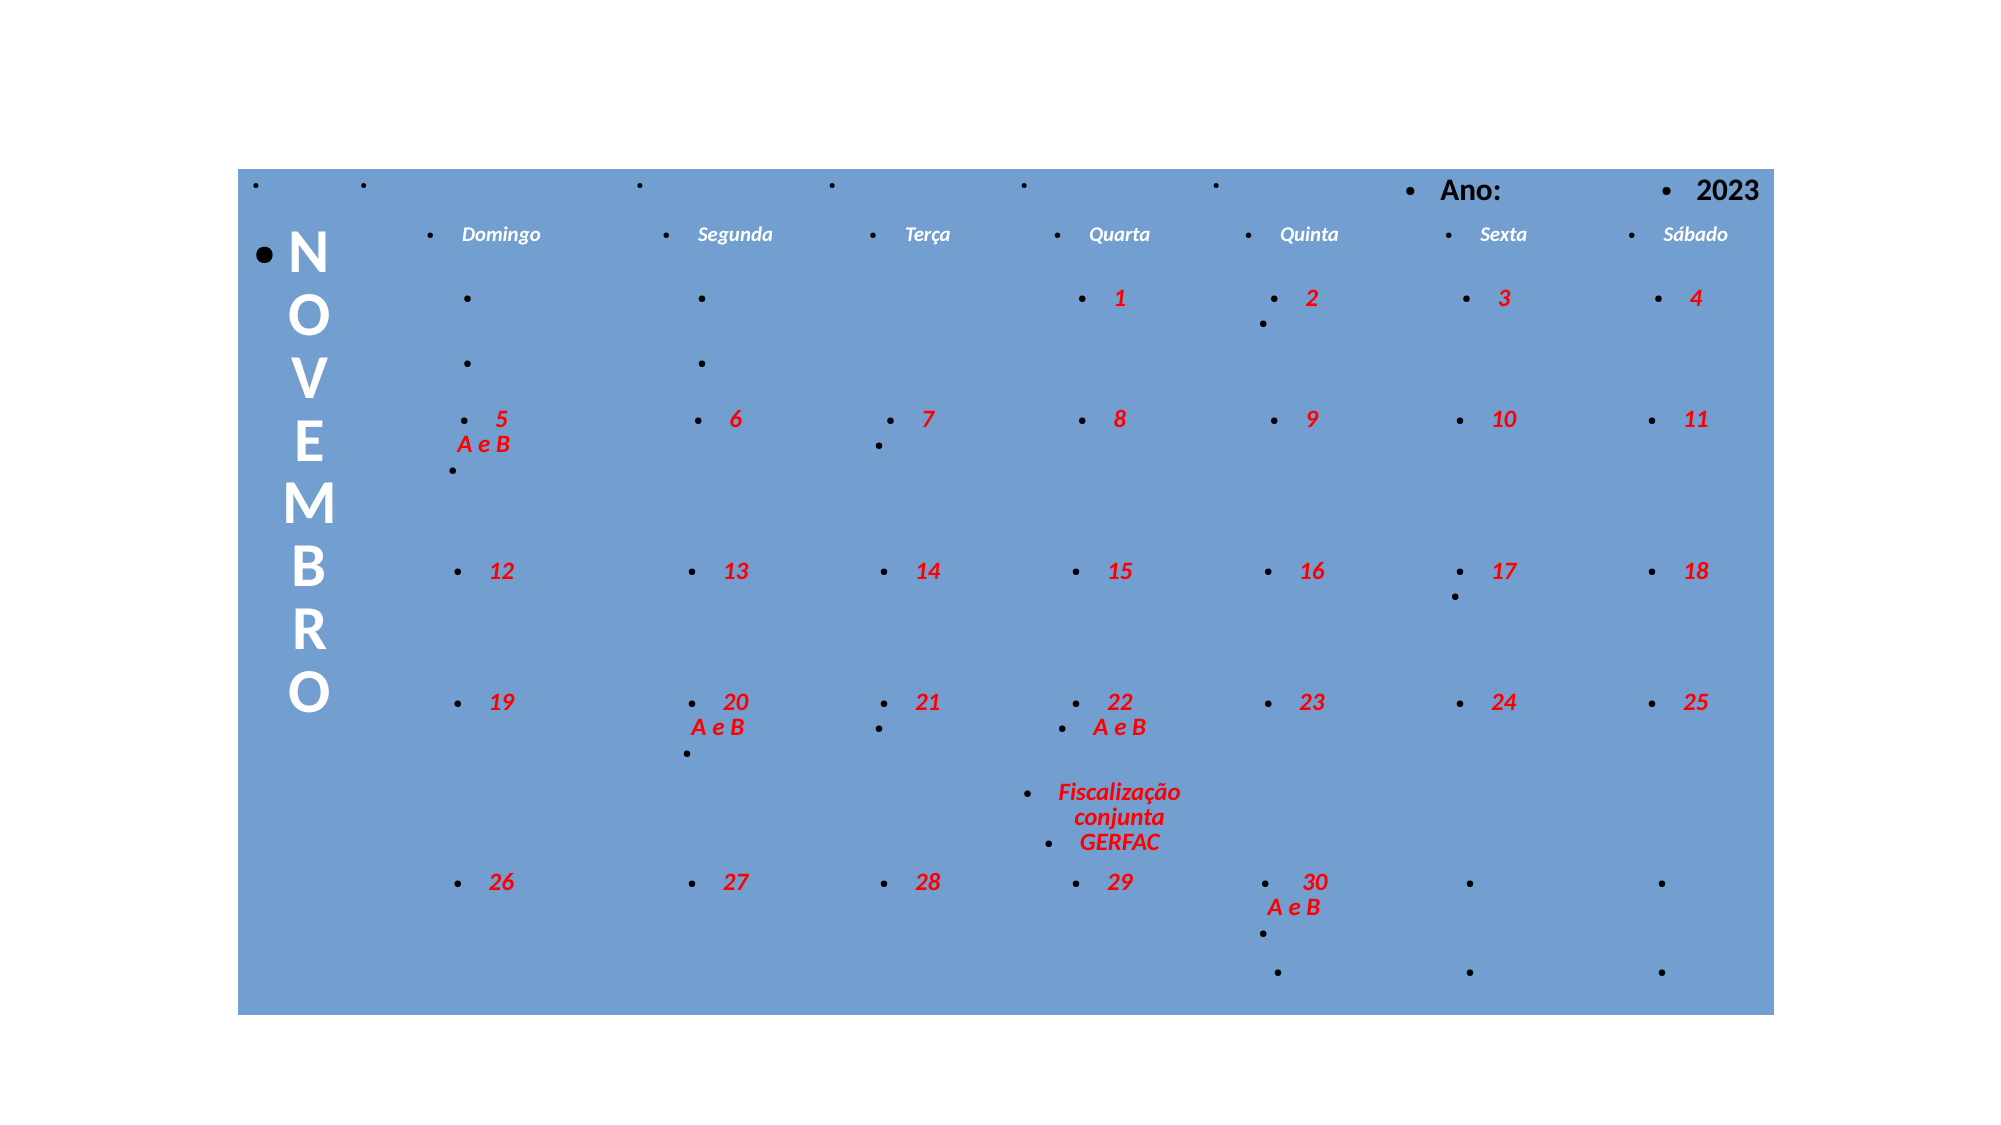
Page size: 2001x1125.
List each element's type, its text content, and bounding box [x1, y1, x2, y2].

table_cell 30 A e B [1198, 864, 1390, 954]
table_cell 7 [814, 402, 1006, 492]
table_header [238, 169, 346, 219]
table_cell [622, 623, 814, 685]
table_cell [346, 954, 622, 1015]
table_cell [1582, 345, 1774, 402]
table_cell [814, 345, 1006, 402]
table_cell [814, 492, 1006, 553]
table_cell [1390, 345, 1582, 402]
table_cell 25 [1582, 685, 1774, 775]
table_cell [1390, 864, 1582, 954]
table_cell [346, 280, 622, 345]
table_cell [1582, 623, 1774, 685]
table_cell [346, 492, 622, 553]
table_cell NOVEMBRO [238, 219, 346, 1015]
table_cell Sexta [1390, 219, 1582, 280]
table_header [346, 169, 622, 219]
table_cell 19 [346, 685, 622, 775]
table_cell [1390, 492, 1582, 553]
table_cell 12 [346, 553, 622, 623]
table_cell 13 [622, 553, 814, 623]
table_cell [1390, 954, 1582, 1015]
table_cell 1 [1006, 280, 1198, 345]
table_cell 23 [1198, 685, 1390, 775]
table_cell [1390, 623, 1582, 685]
table_cell Sábado [1582, 219, 1774, 280]
table_cell 6 [622, 402, 814, 492]
table_cell [622, 280, 814, 345]
table_cell [1198, 954, 1390, 1015]
table_cell [1582, 864, 1774, 954]
table_cell [1198, 492, 1390, 553]
table_header 2023 [1582, 169, 1774, 219]
table_cell 4 [1582, 280, 1774, 345]
table_cell 20 A e B [622, 685, 814, 775]
table_cell 10 [1390, 402, 1582, 492]
table_cell 22 A e B [1006, 685, 1198, 775]
table_cell [622, 492, 814, 553]
table_cell Quarta [1006, 219, 1198, 280]
table_cell [814, 280, 1006, 345]
table_cell [346, 775, 622, 864]
table_cell [1006, 623, 1198, 685]
table_cell 14 [814, 553, 1006, 623]
table_cell 11 [1582, 402, 1774, 492]
table_cell 24 [1390, 685, 1582, 775]
table_cell 26 [346, 864, 622, 954]
table_cell [1198, 775, 1390, 864]
table_cell [814, 623, 1006, 685]
table_cell 2 [1198, 280, 1390, 345]
table_cell 15 [1006, 553, 1198, 623]
table_cell [1198, 345, 1390, 402]
table_cell Terça [814, 219, 1006, 280]
table_cell [814, 775, 1006, 864]
table_cell Domingo [346, 219, 622, 280]
table_cell 21 [814, 685, 1006, 775]
table_cell [1582, 492, 1774, 553]
table_cell [1006, 954, 1198, 1015]
table_header [814, 169, 1006, 219]
table_cell [1198, 623, 1390, 685]
table_cell [1582, 954, 1774, 1015]
table_cell [622, 345, 814, 402]
table_cell 5 A e B [346, 402, 622, 492]
table_cell 27 [622, 864, 814, 954]
table_header [1198, 169, 1390, 219]
table_cell [622, 775, 814, 864]
table_cell [1582, 775, 1774, 864]
table_cell 16 [1198, 553, 1390, 623]
table_cell 28 [814, 864, 1006, 954]
table_header [1006, 169, 1198, 219]
table_cell 18 [1582, 553, 1774, 623]
table_cell Segunda [622, 219, 814, 280]
table_cell 3 [1390, 280, 1582, 345]
table_cell [346, 345, 622, 402]
table_cell [1006, 345, 1198, 402]
table_cell [1390, 775, 1582, 864]
table_cell [1006, 492, 1198, 553]
table_cell [622, 954, 814, 1015]
table_cell [814, 954, 1006, 1015]
table_cell [346, 623, 622, 685]
table_cell 29 [1006, 864, 1198, 954]
table_header [622, 169, 814, 219]
table_cell Quinta [1198, 219, 1390, 280]
table_cell 9 [1198, 402, 1390, 492]
table_cell 8 [1006, 402, 1198, 492]
table_header Ano: [1390, 169, 1582, 219]
table_cell 17 [1390, 553, 1582, 623]
table_cell Fiscalização conjunta GERFAC [1006, 775, 1198, 864]
